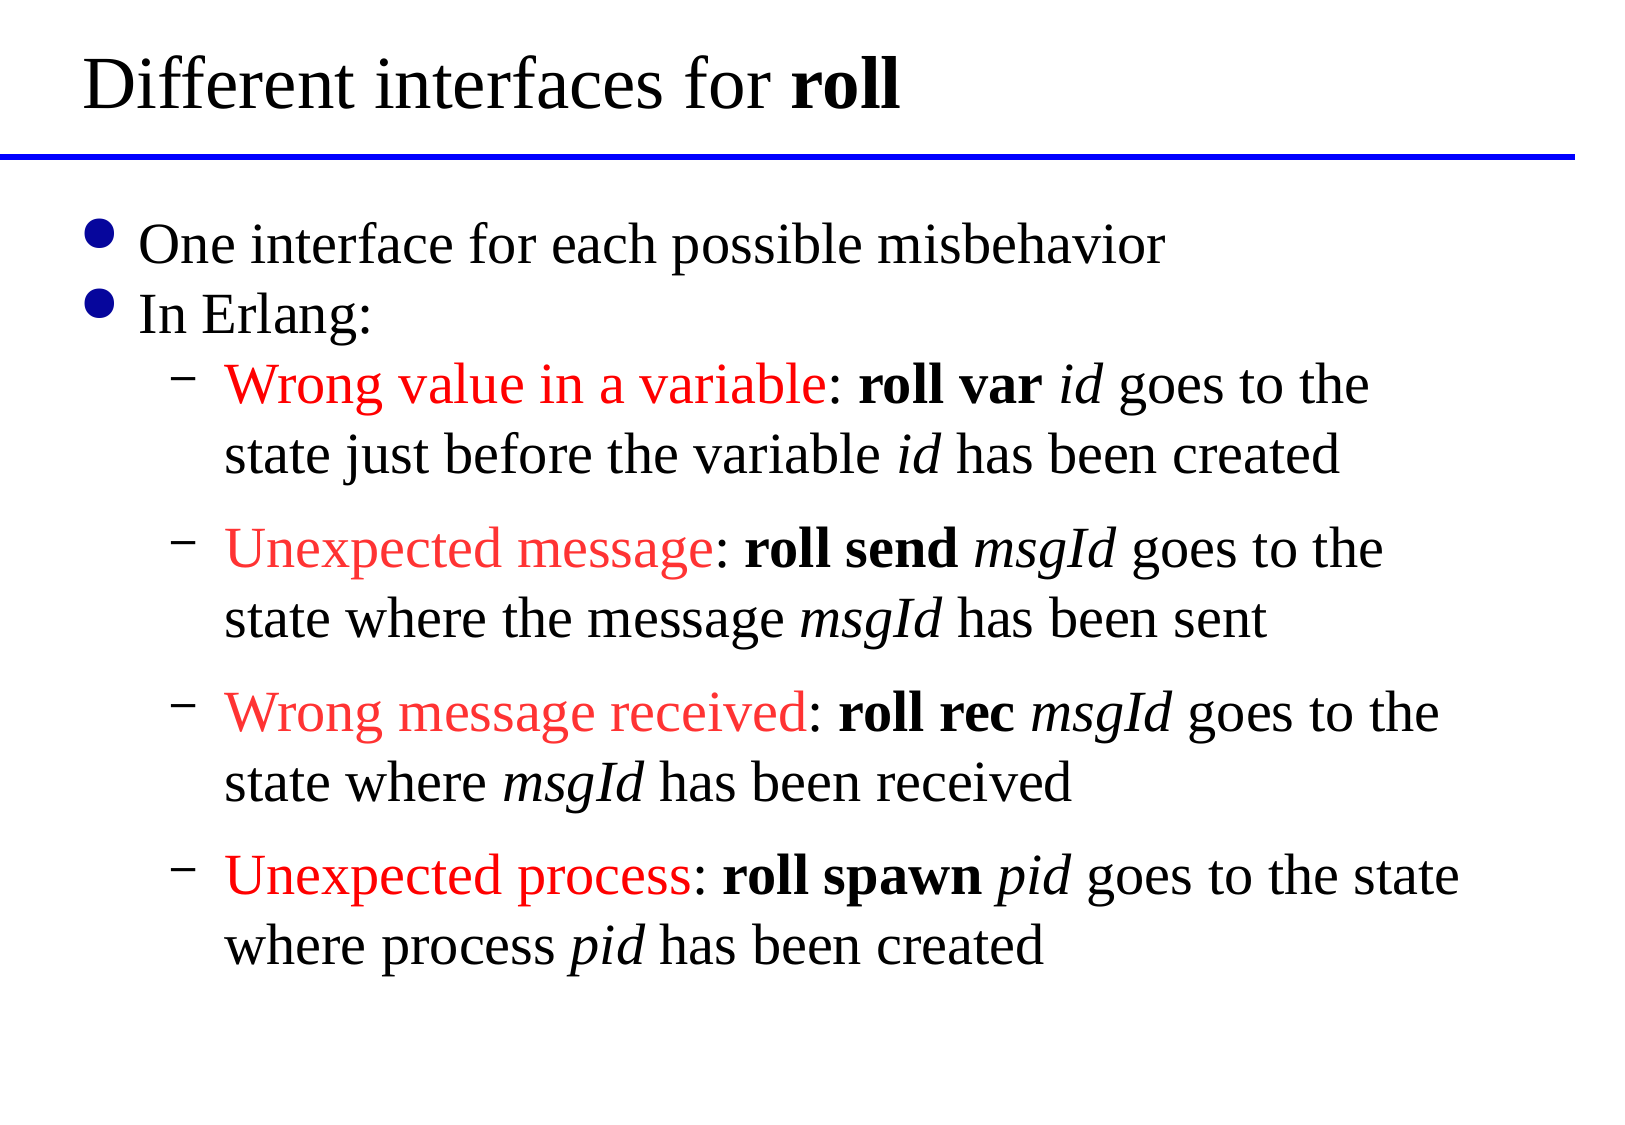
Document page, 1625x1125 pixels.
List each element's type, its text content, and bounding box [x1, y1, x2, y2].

title Different interfaces for roll [67, 27, 1544, 131]
list One interface for each possible misbehavior In Erlang: Wrong value in a variable: roll var id goes to the state just before the variable id has been created Unexpected message: roll send msgId goes to the state where the message msgId has been sent Wrong message received: roll rec msgId goes to the state where msgId has been received Unexpected process: roll spawn pid goes to the state where process pid has been created [67, 198, 1478, 1061]
